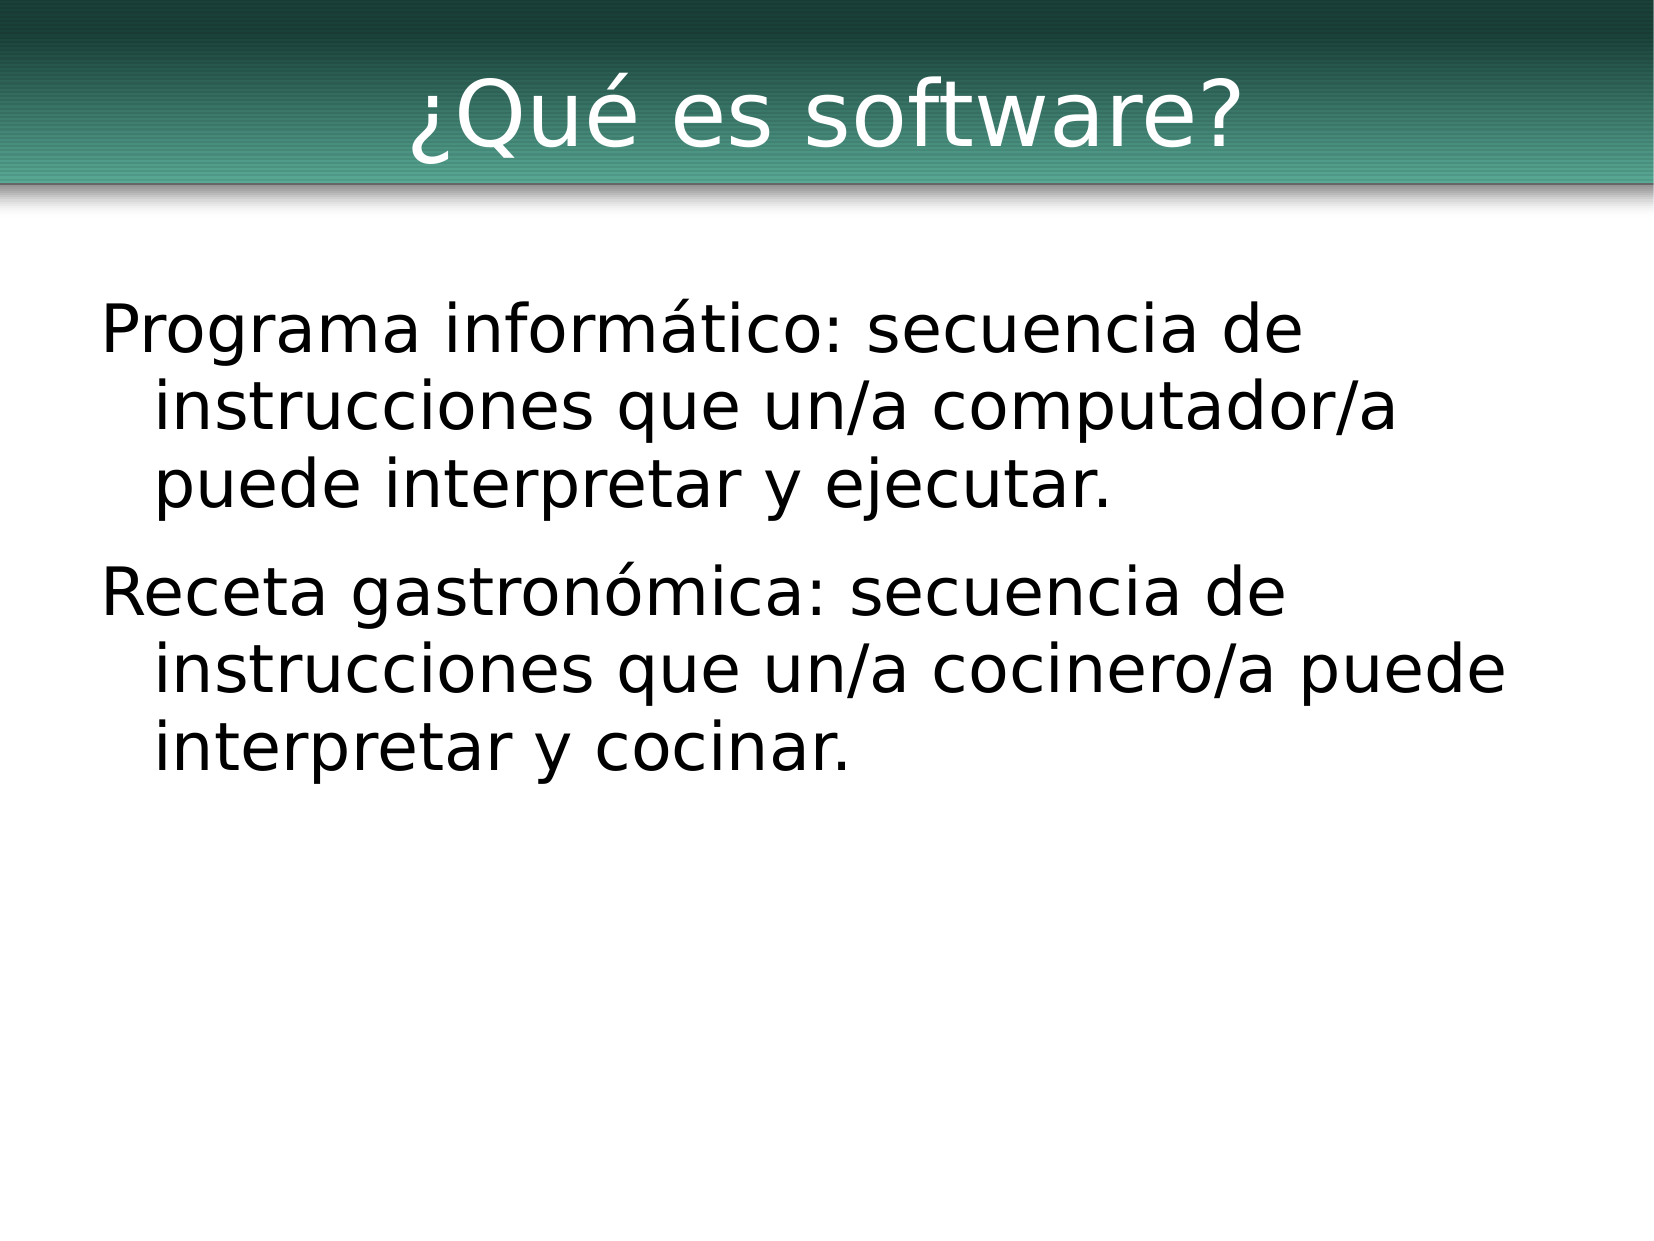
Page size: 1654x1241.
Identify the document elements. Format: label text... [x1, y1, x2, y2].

picture [0, 0, 1654, 225]
title ¿Qué es software? [82, 11, 1571, 219]
list Programa informático: secuencia de instrucciones que un/a computador/a puede interpretar y ejecutar. Receta gastronómica: secuencia de instrucciones que un/a cocinero/a puede interpretar y cocinar. [82, 290, 1571, 1094]
